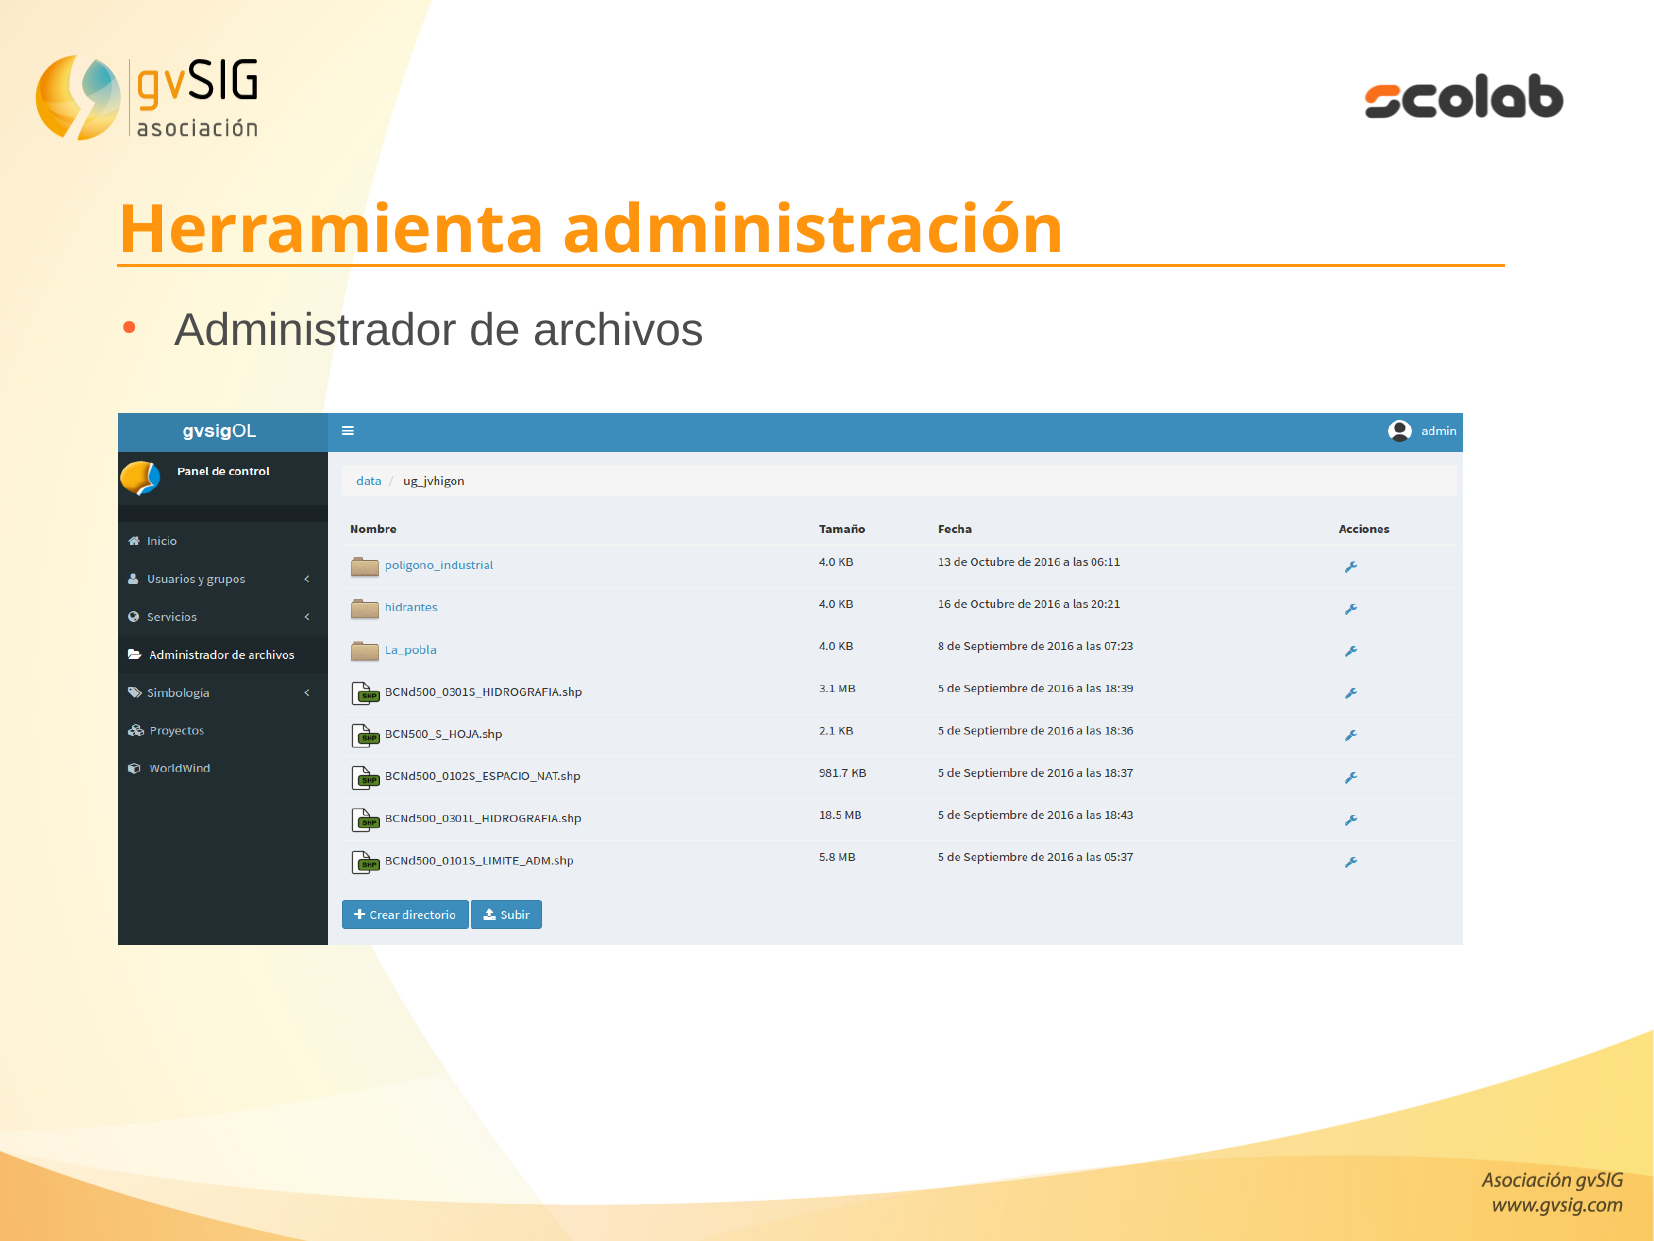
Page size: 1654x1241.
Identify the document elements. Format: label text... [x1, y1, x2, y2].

title Herramienta administración [117, 177, 1606, 276]
text_box Administrador de archivos [88, 296, 1565, 414]
picture [0, 0, 1654, 1241]
